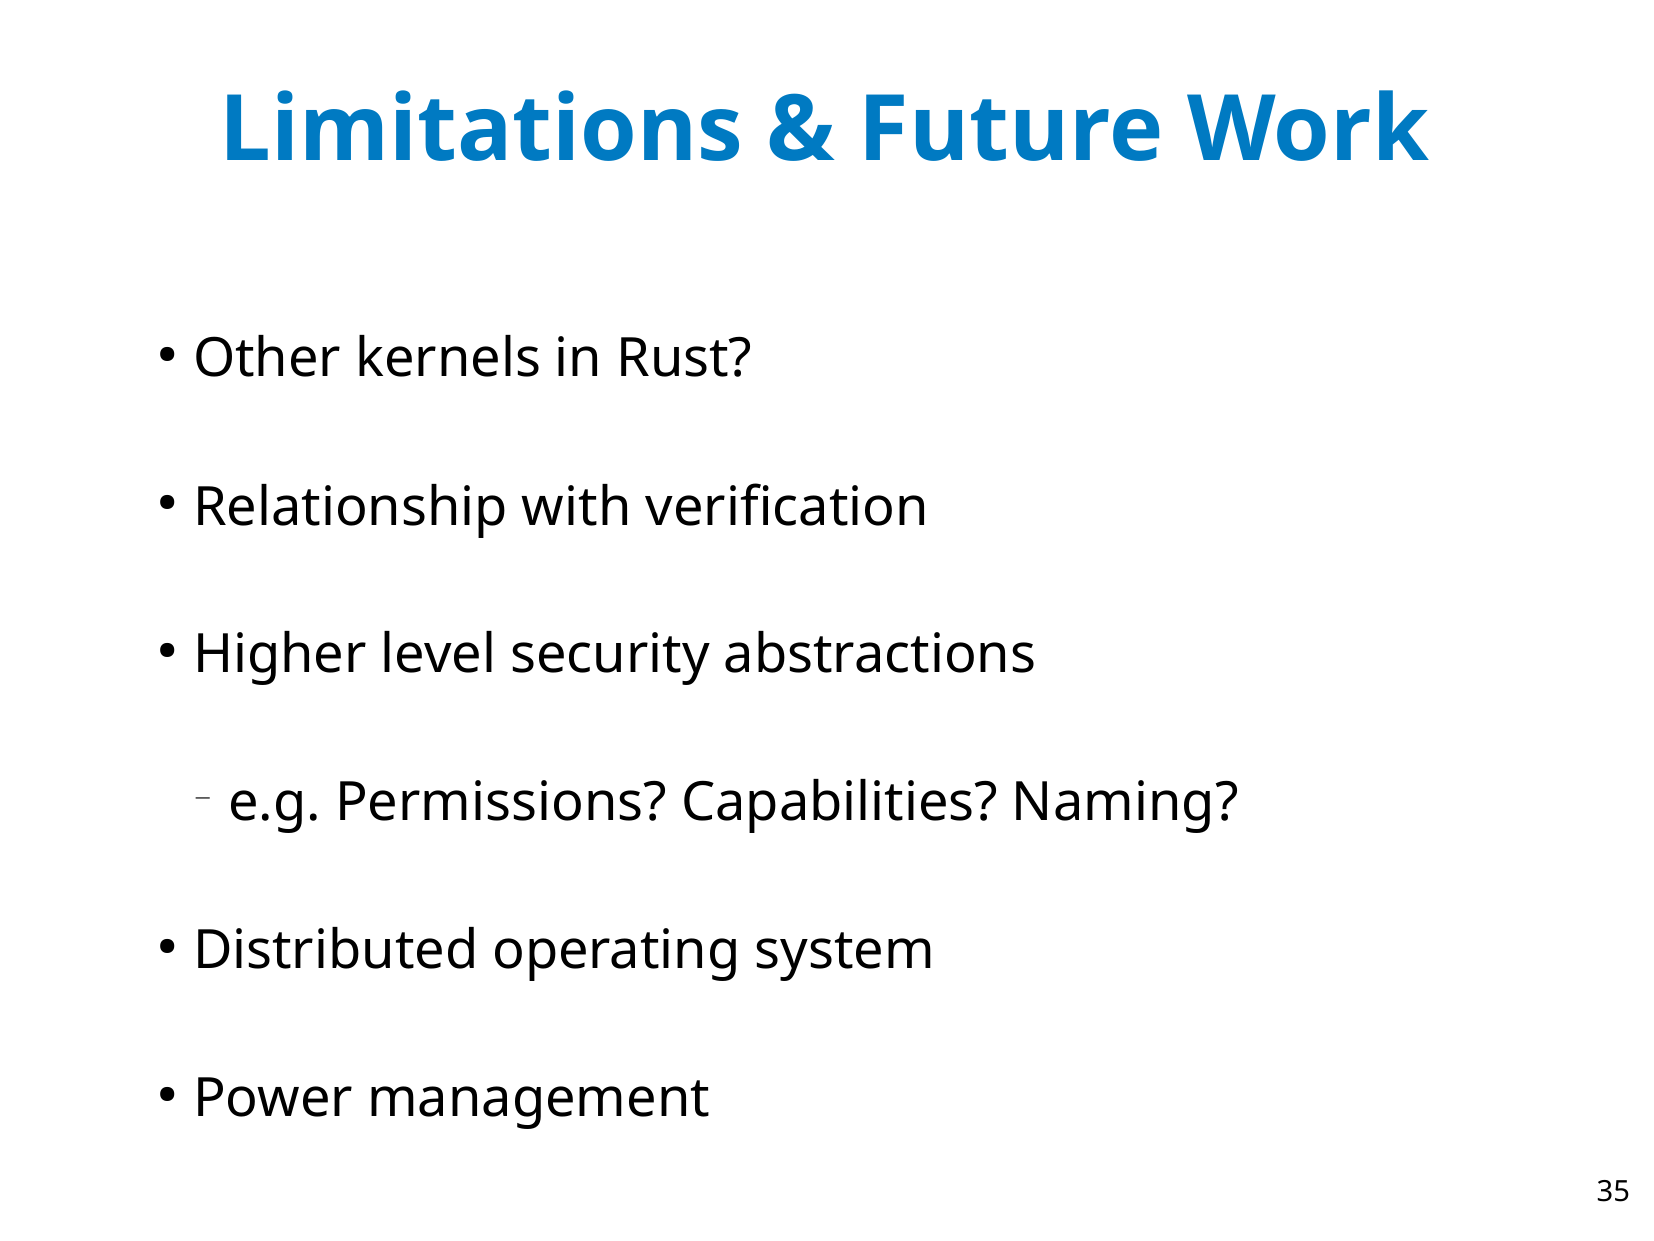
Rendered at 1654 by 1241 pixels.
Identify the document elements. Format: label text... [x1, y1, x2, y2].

text_box Other kernels in Rust? Relationship with verification Higher level security abstractions e.g. Permissions? Capabilities? Naming? Distributed operating system Power management [142, 203, 1483, 1175]
text_box Limitations & Future Work [0, 35, 1651, 216]
